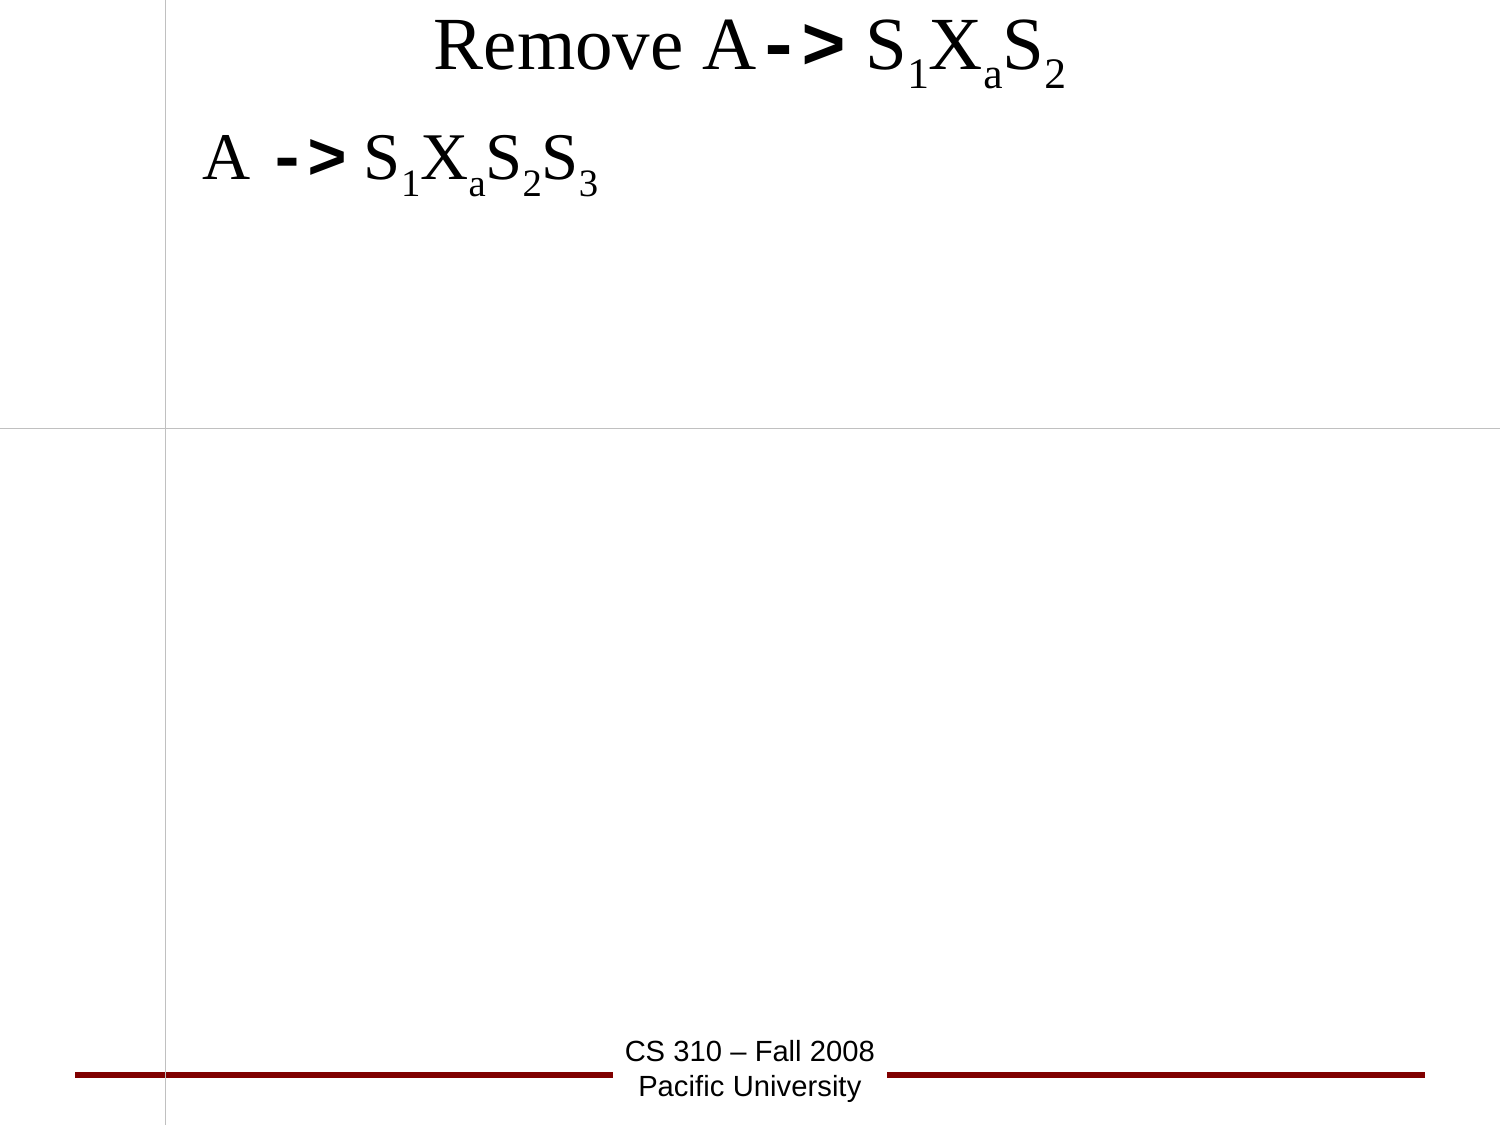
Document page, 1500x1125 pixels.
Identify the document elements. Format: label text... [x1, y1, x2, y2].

list A -> S1XaS2S3 [187, 112, 1388, 1001]
title Remove A-> S1XaS2 [112, 0, 1388, 109]
